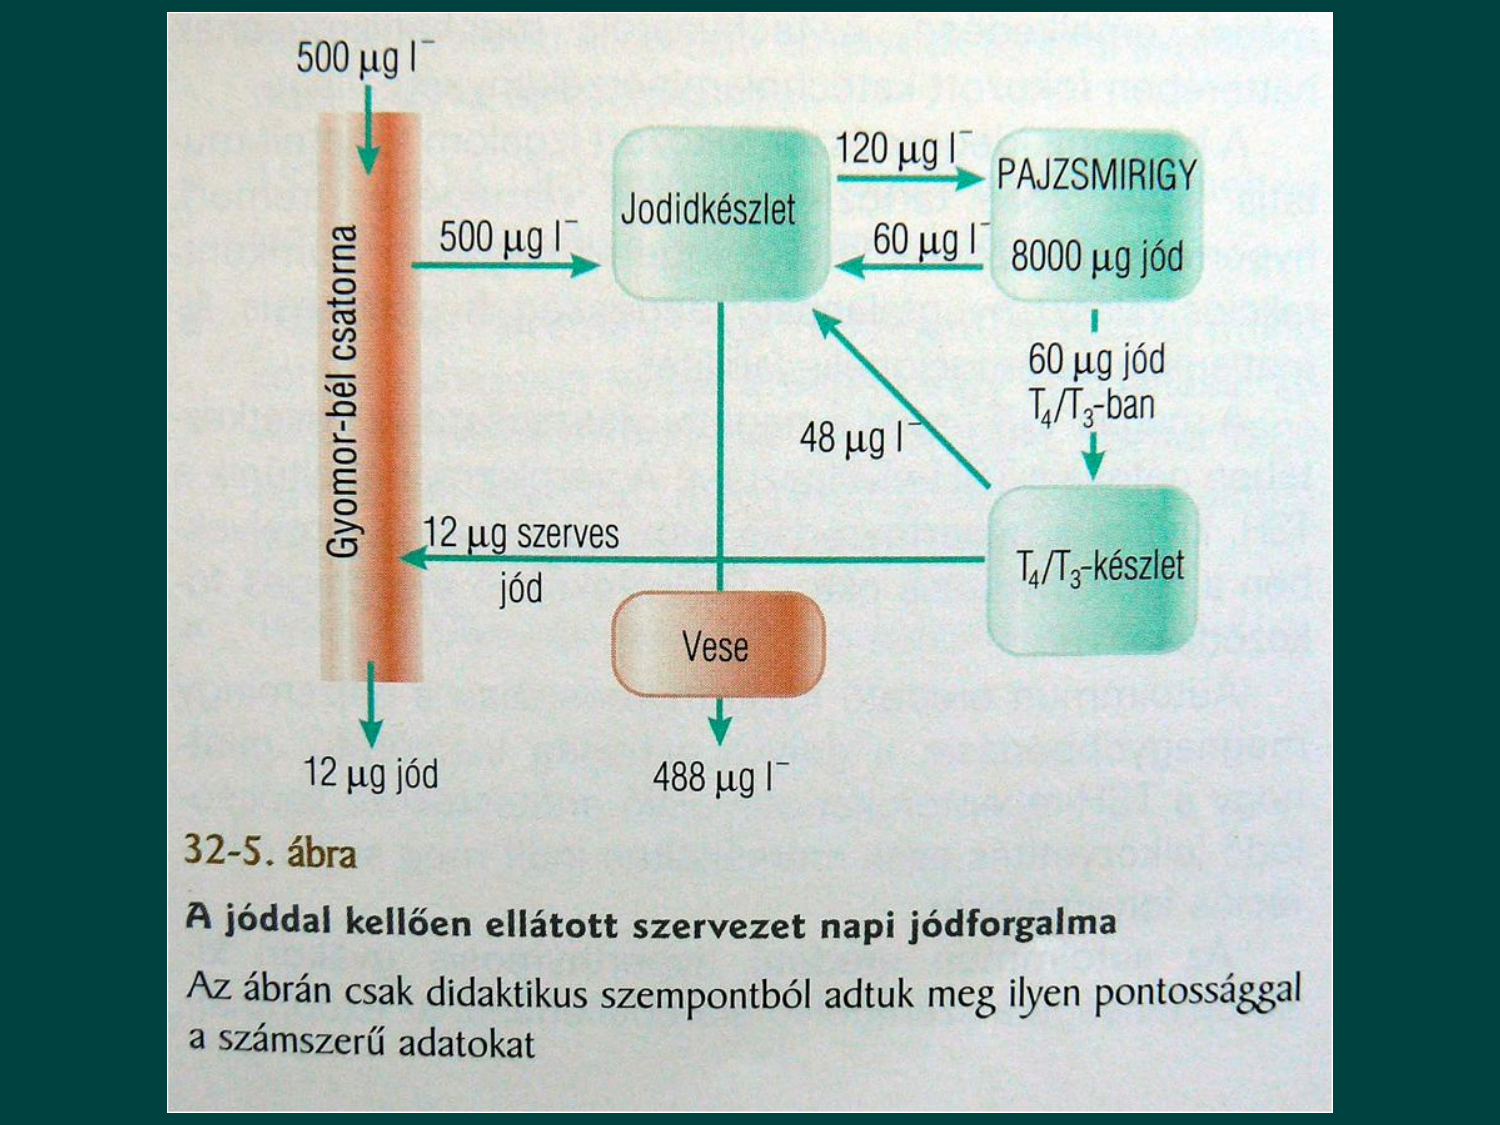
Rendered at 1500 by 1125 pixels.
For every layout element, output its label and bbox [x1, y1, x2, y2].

picture [167, 12, 1333, 1113]
